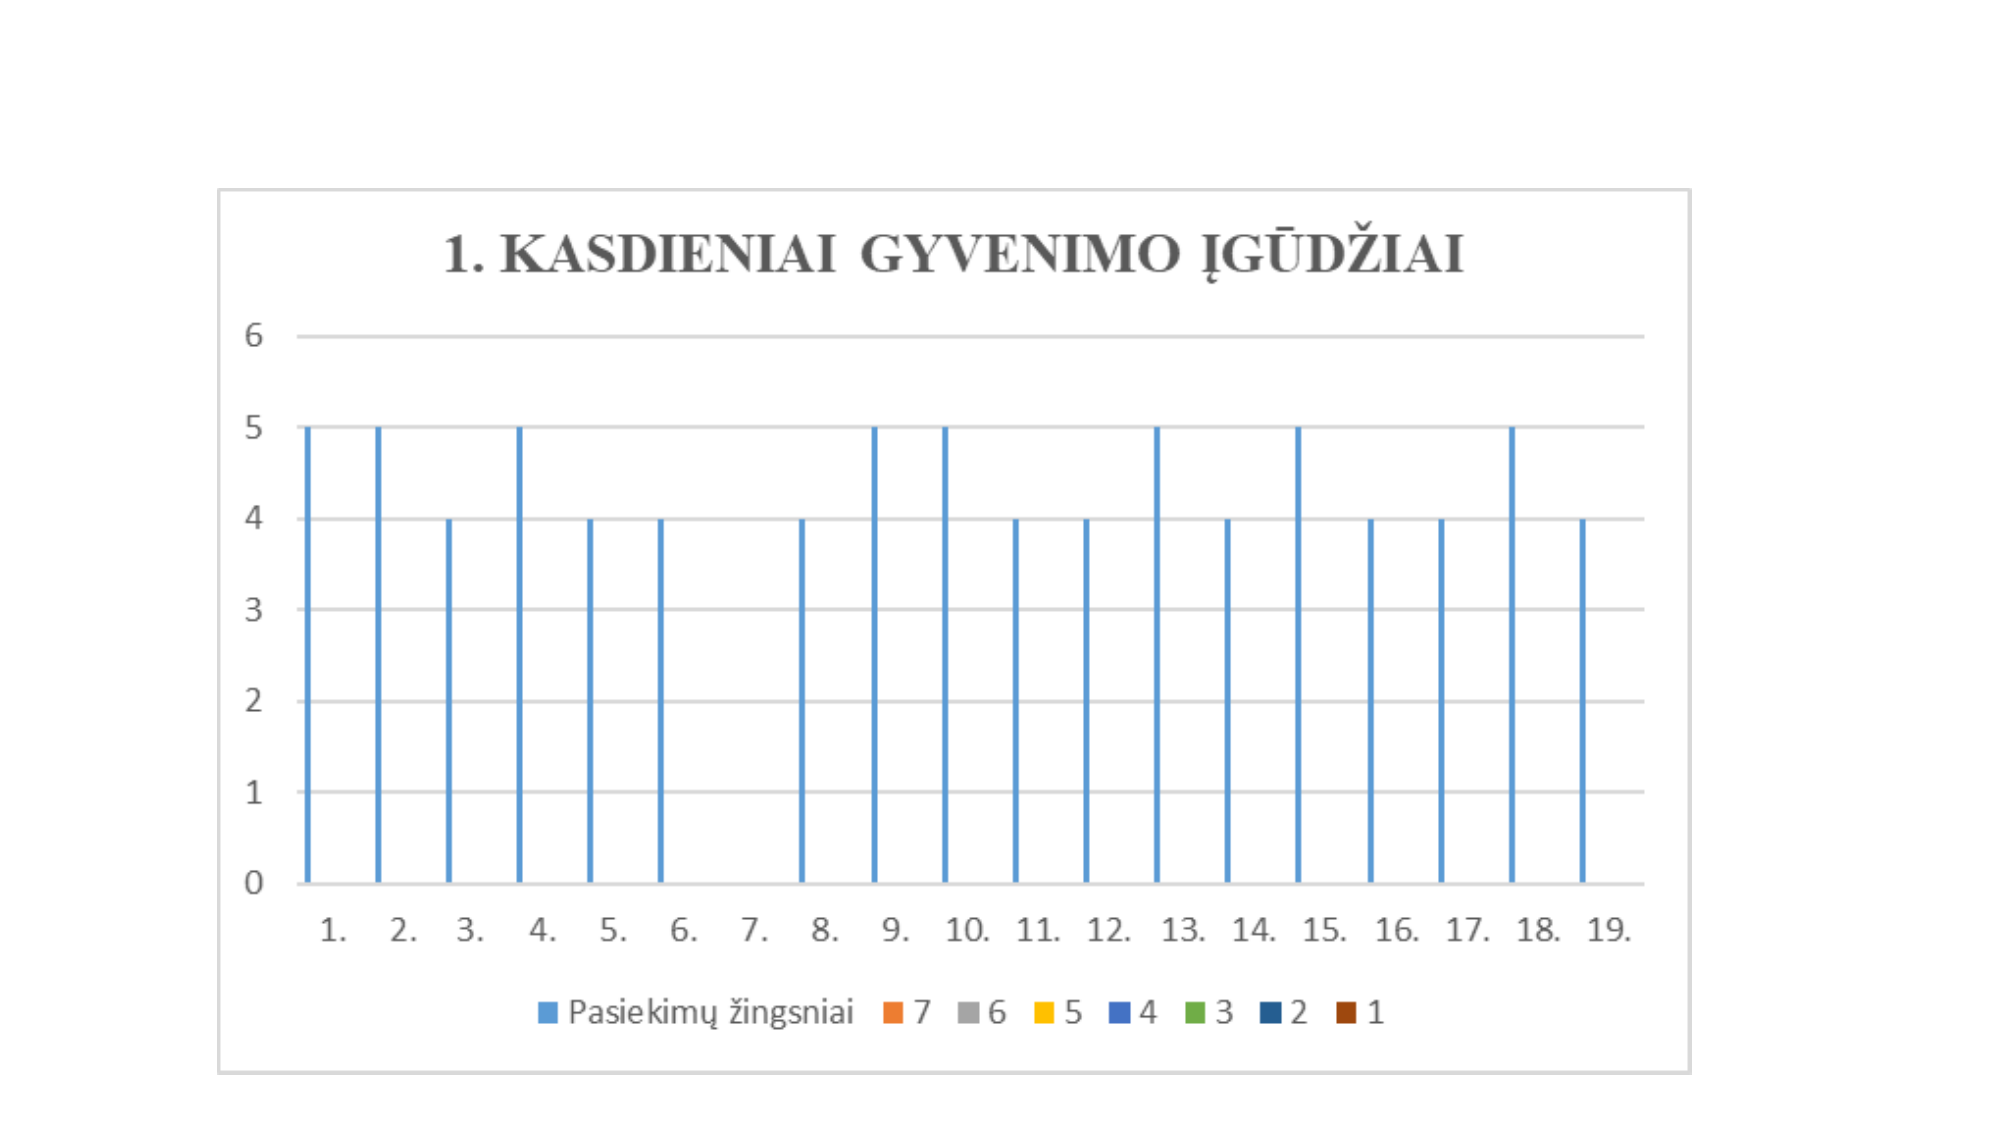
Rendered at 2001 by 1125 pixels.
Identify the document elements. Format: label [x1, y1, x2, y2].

picture [217, 188, 1692, 1075]
